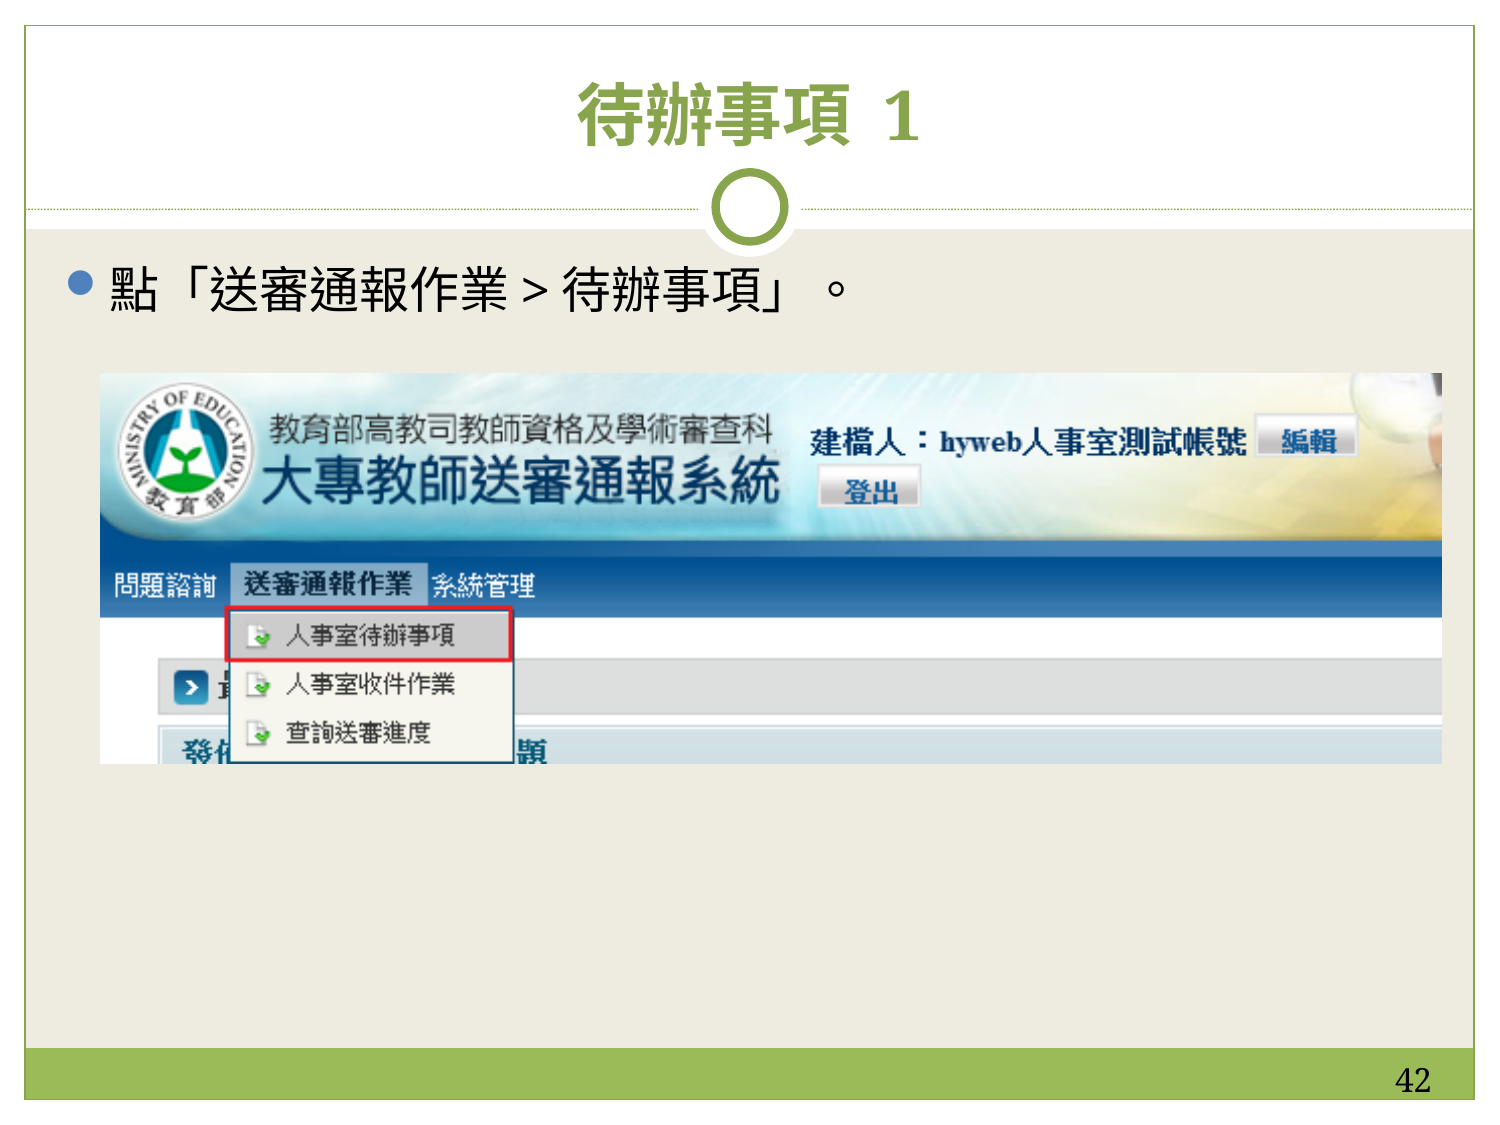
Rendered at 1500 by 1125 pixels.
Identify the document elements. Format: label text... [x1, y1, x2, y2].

title 待辦事項 1 [49, 37, 1450, 162]
text_box [1376, 1045, 1452, 1118]
picture [100, 373, 1442, 764]
list 點「送審通報作業>待辦事項」。 [49, 250, 1445, 1001]
